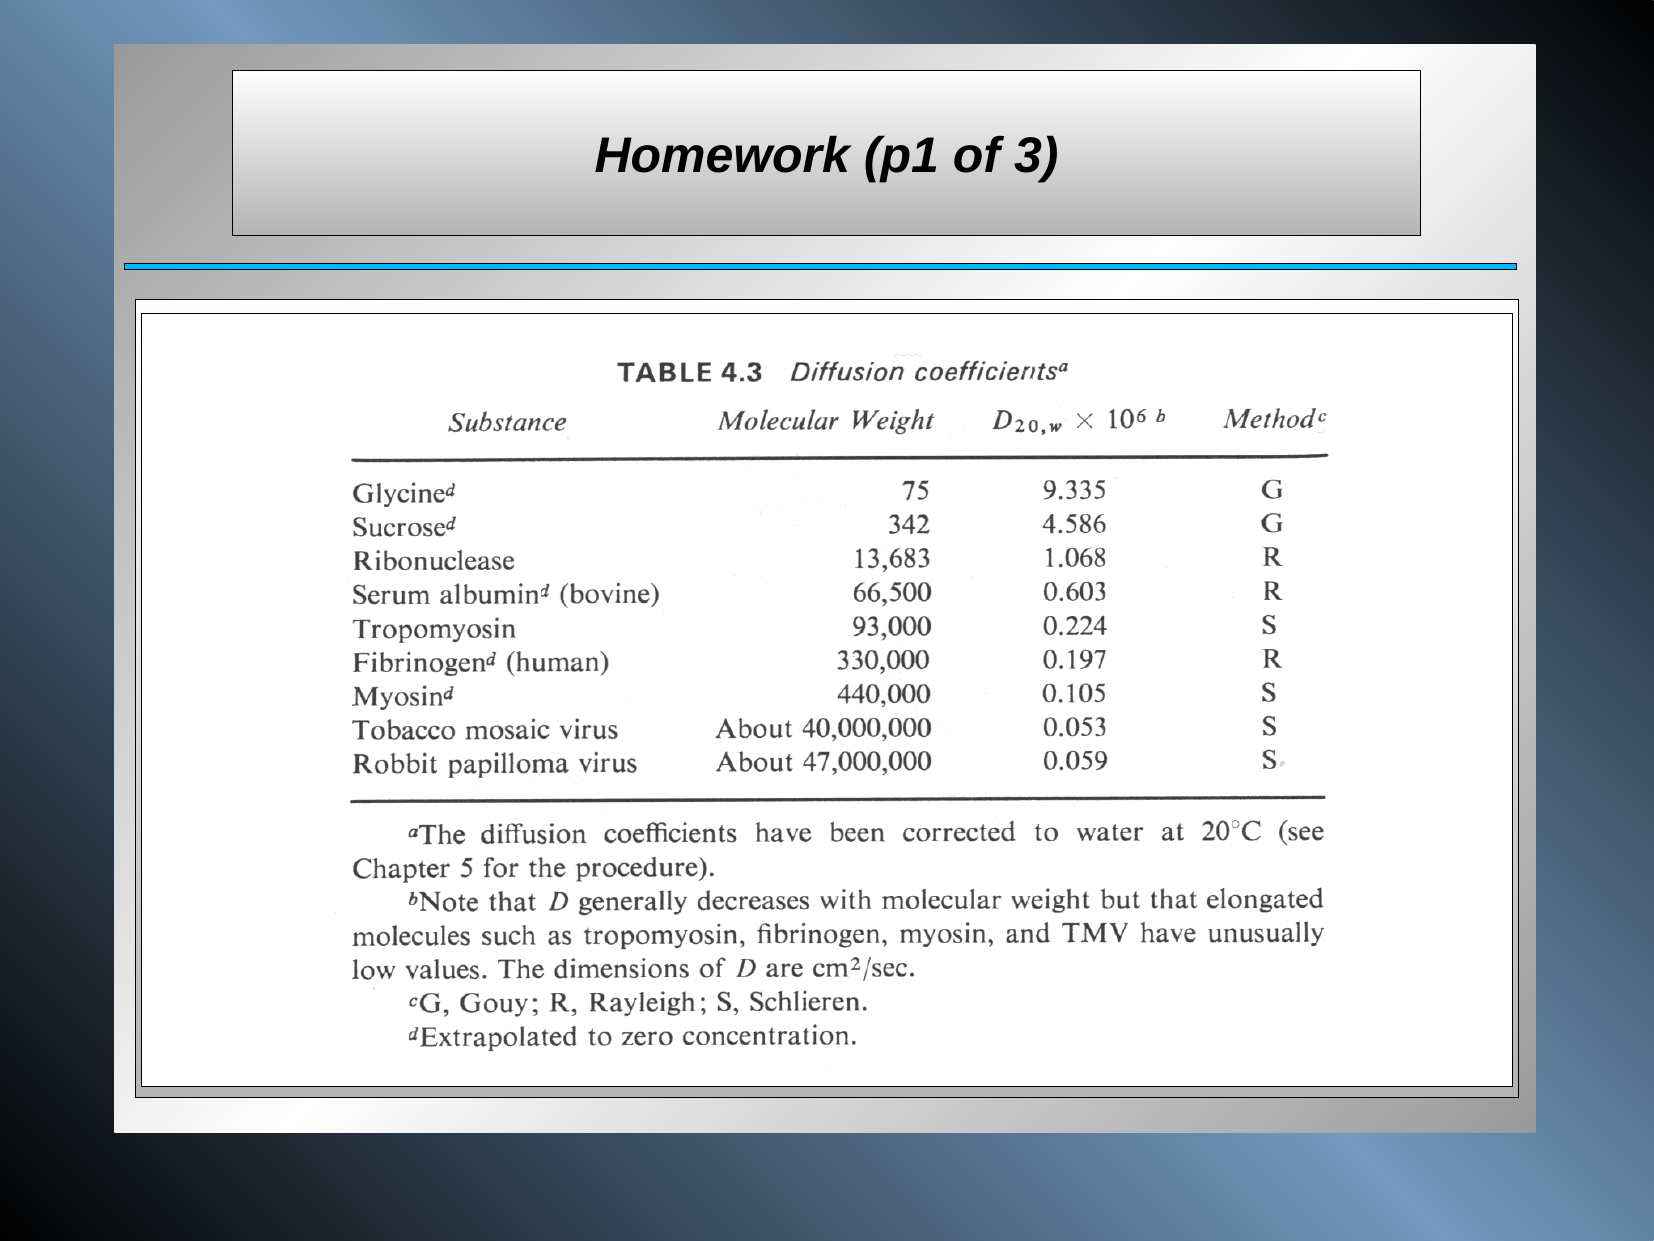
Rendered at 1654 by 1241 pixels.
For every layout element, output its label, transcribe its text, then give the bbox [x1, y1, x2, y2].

picture [304, 341, 1355, 1074]
text_box Homework (p1 of 3) [246, 127, 1407, 183]
text_box [124, 263, 1517, 270]
text_box [135, 299, 1519, 1098]
text_box [232, 70, 1421, 236]
